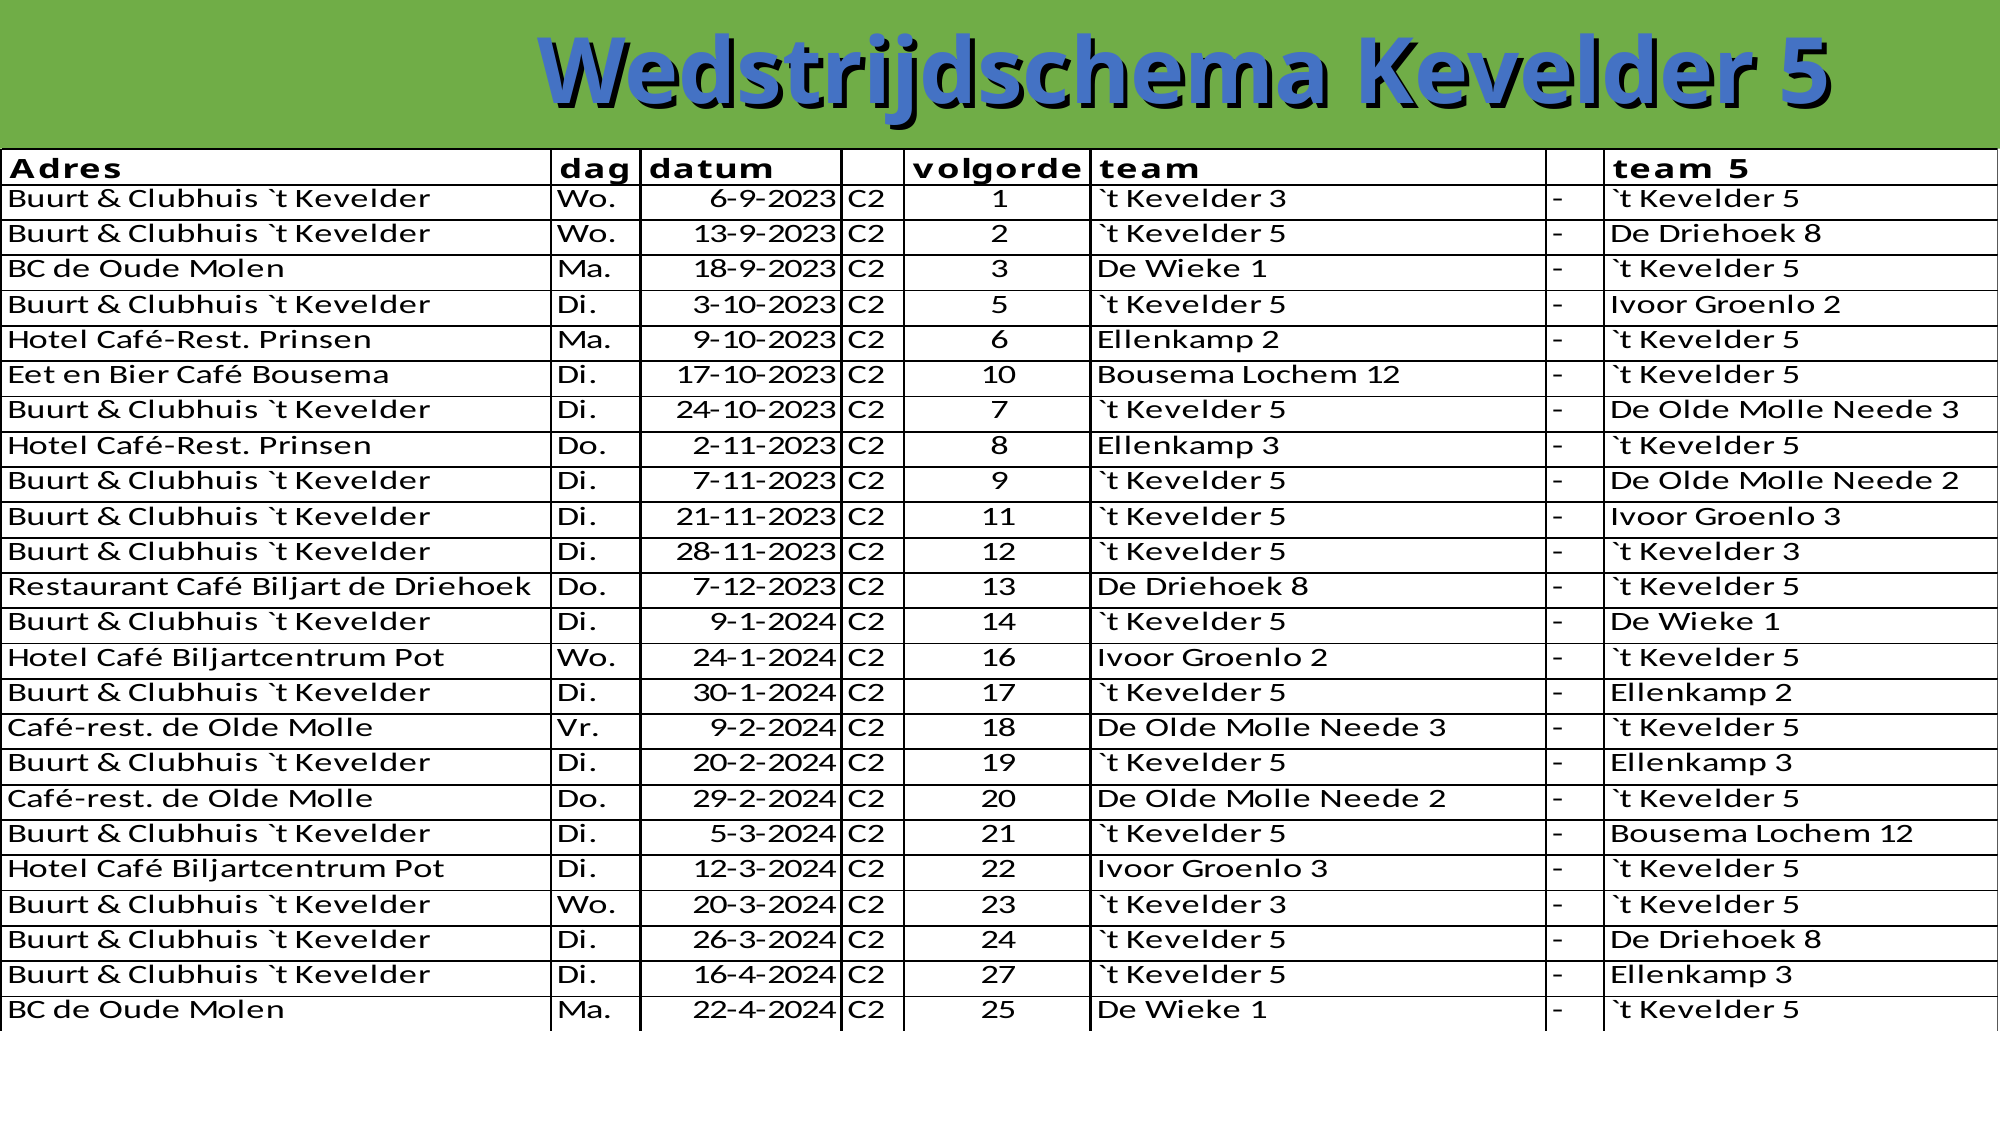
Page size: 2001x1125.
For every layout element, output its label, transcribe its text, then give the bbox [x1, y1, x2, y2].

title Wedstrijdschema Kevelder 5 [0, 0, 2000, 148]
picture [0, 148, 2000, 1033]
